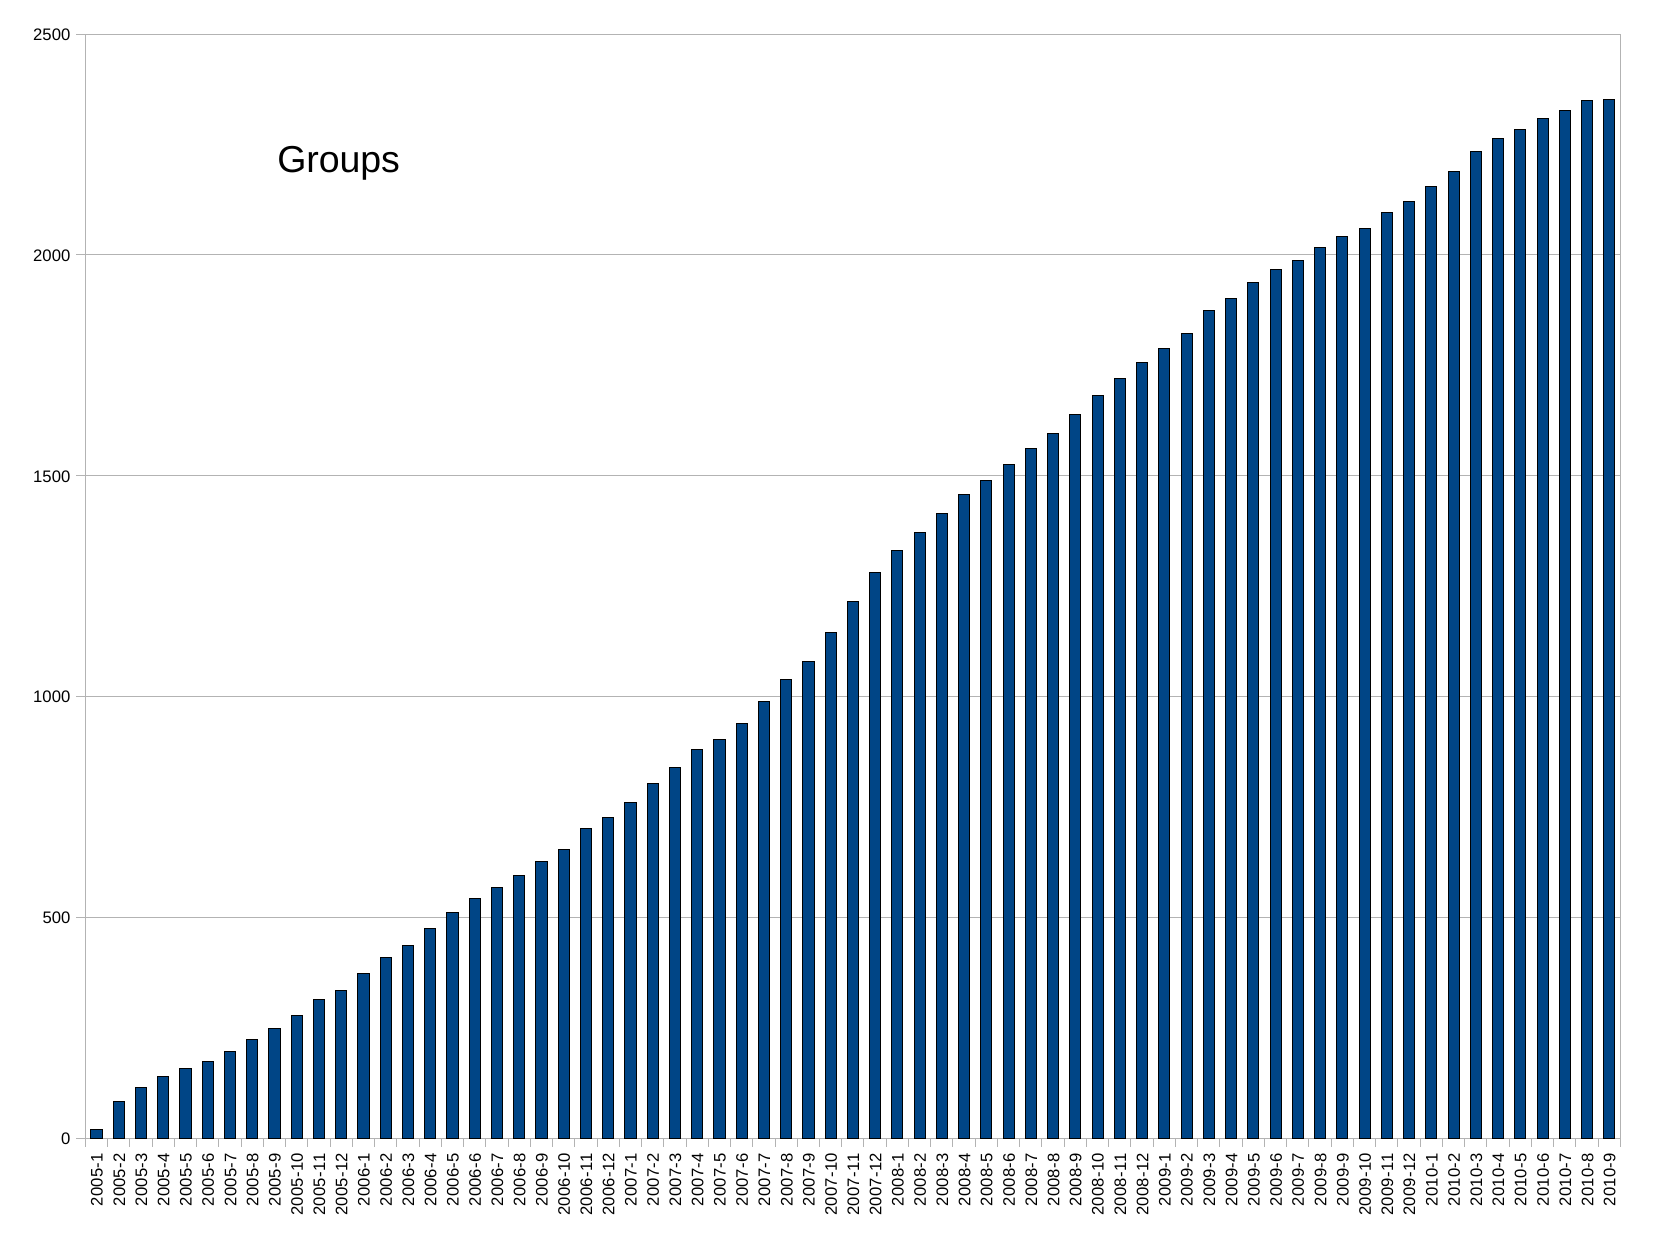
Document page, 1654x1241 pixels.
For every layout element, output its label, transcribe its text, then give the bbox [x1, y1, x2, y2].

text_box Groups [262, 130, 415, 188]
chart [0, 0, 1654, 1241]
